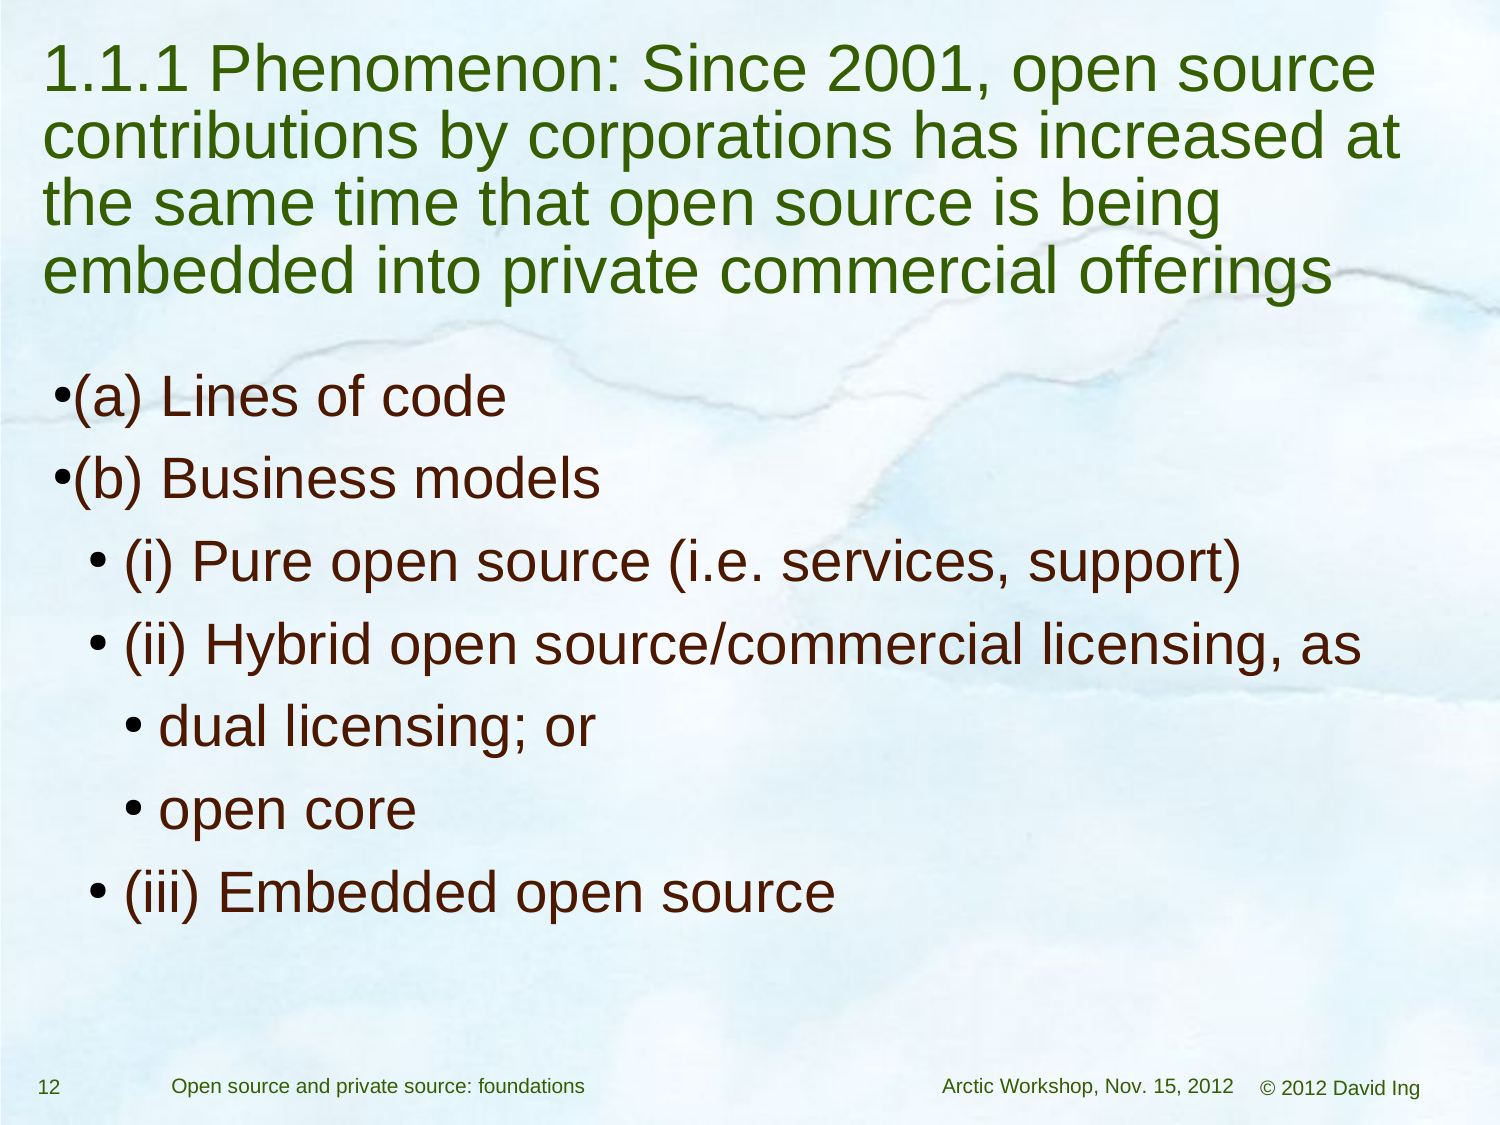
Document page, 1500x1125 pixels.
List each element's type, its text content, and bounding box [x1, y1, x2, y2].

title 1.1.1 Phenomenon: Since 2001, open source contributions by corporations has increased at the same time that open source is being embedded into private commercial offerings [37, 37, 1463, 315]
text_box (a) Lines of code (b) Business models (i) Pure open source (i.e. services, support) (ii) Hybrid open source/commercial licensing, as dual licensing; or open core (iii) Embedded open source [37, 355, 1426, 1088]
picture [0, 0, 1500, 1125]
